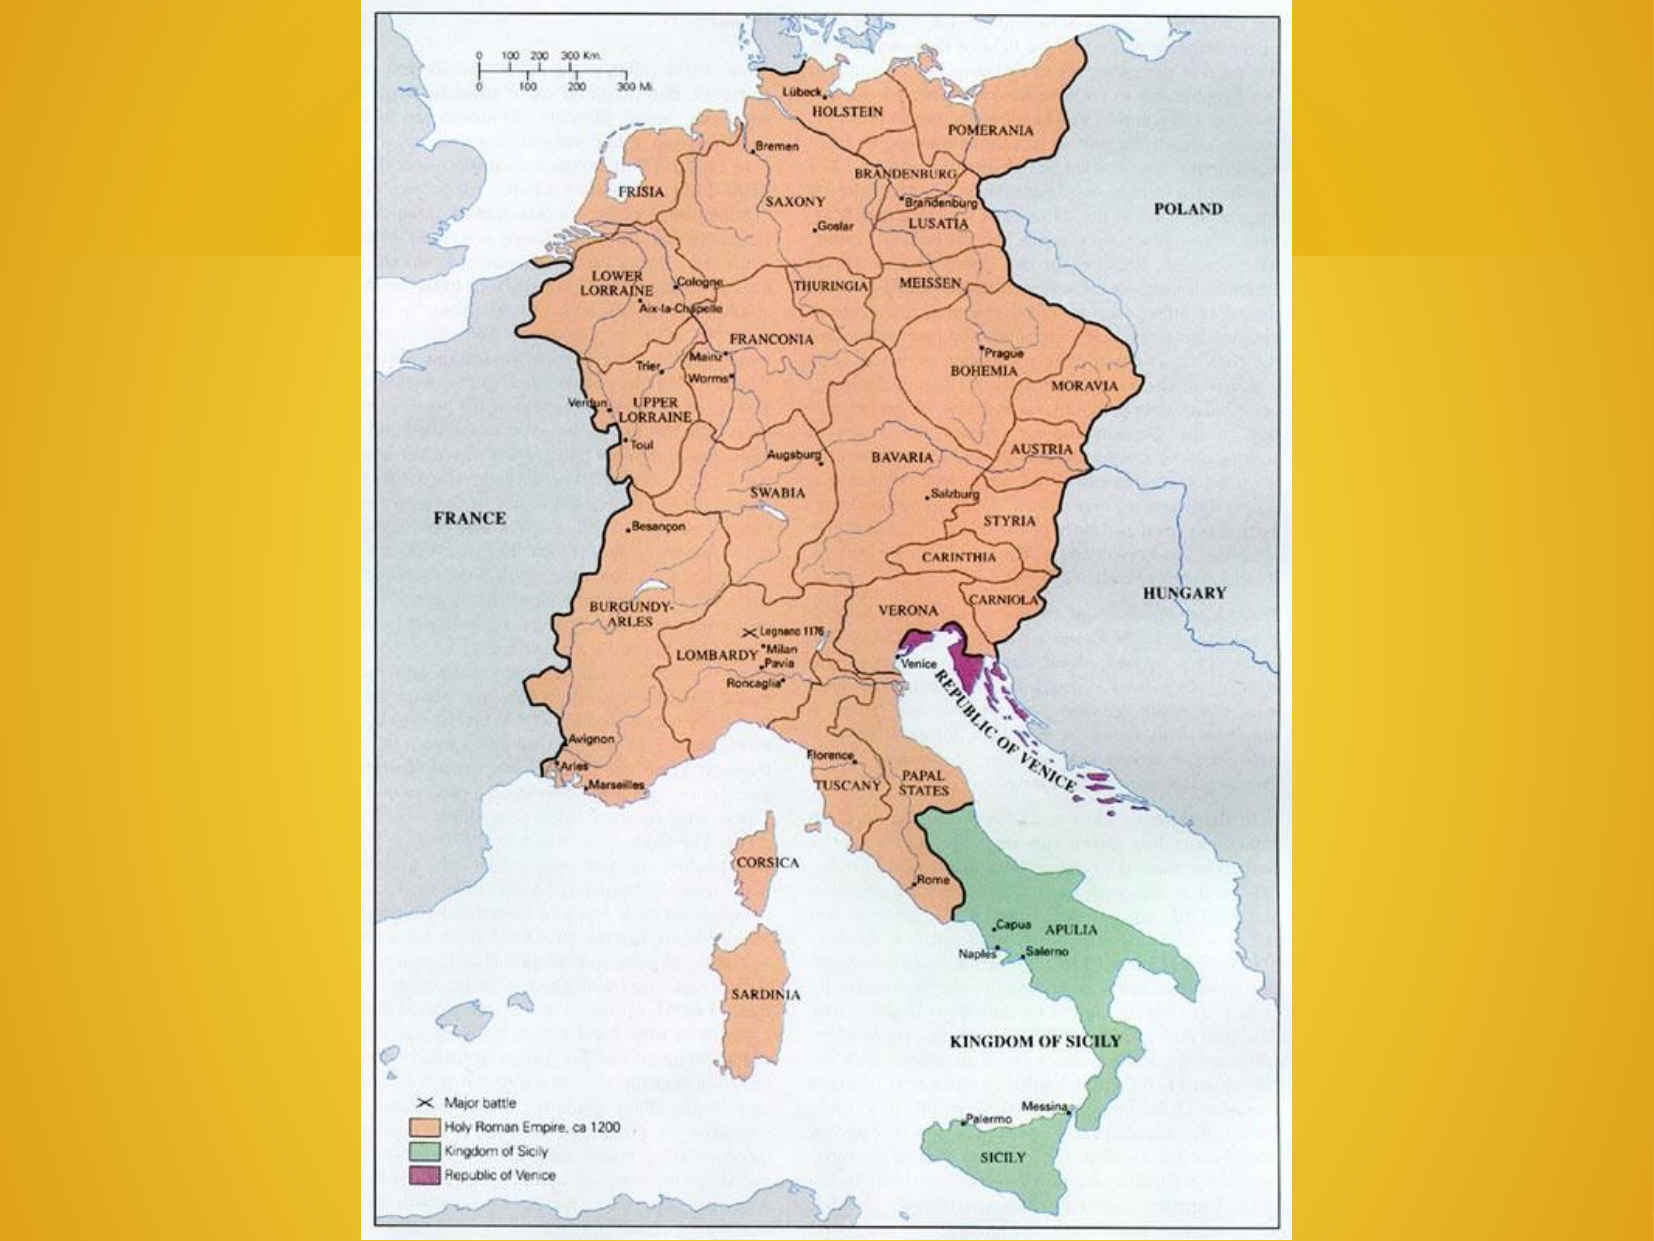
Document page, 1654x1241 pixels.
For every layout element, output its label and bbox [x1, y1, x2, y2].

picture [361, 0, 1292, 1240]
